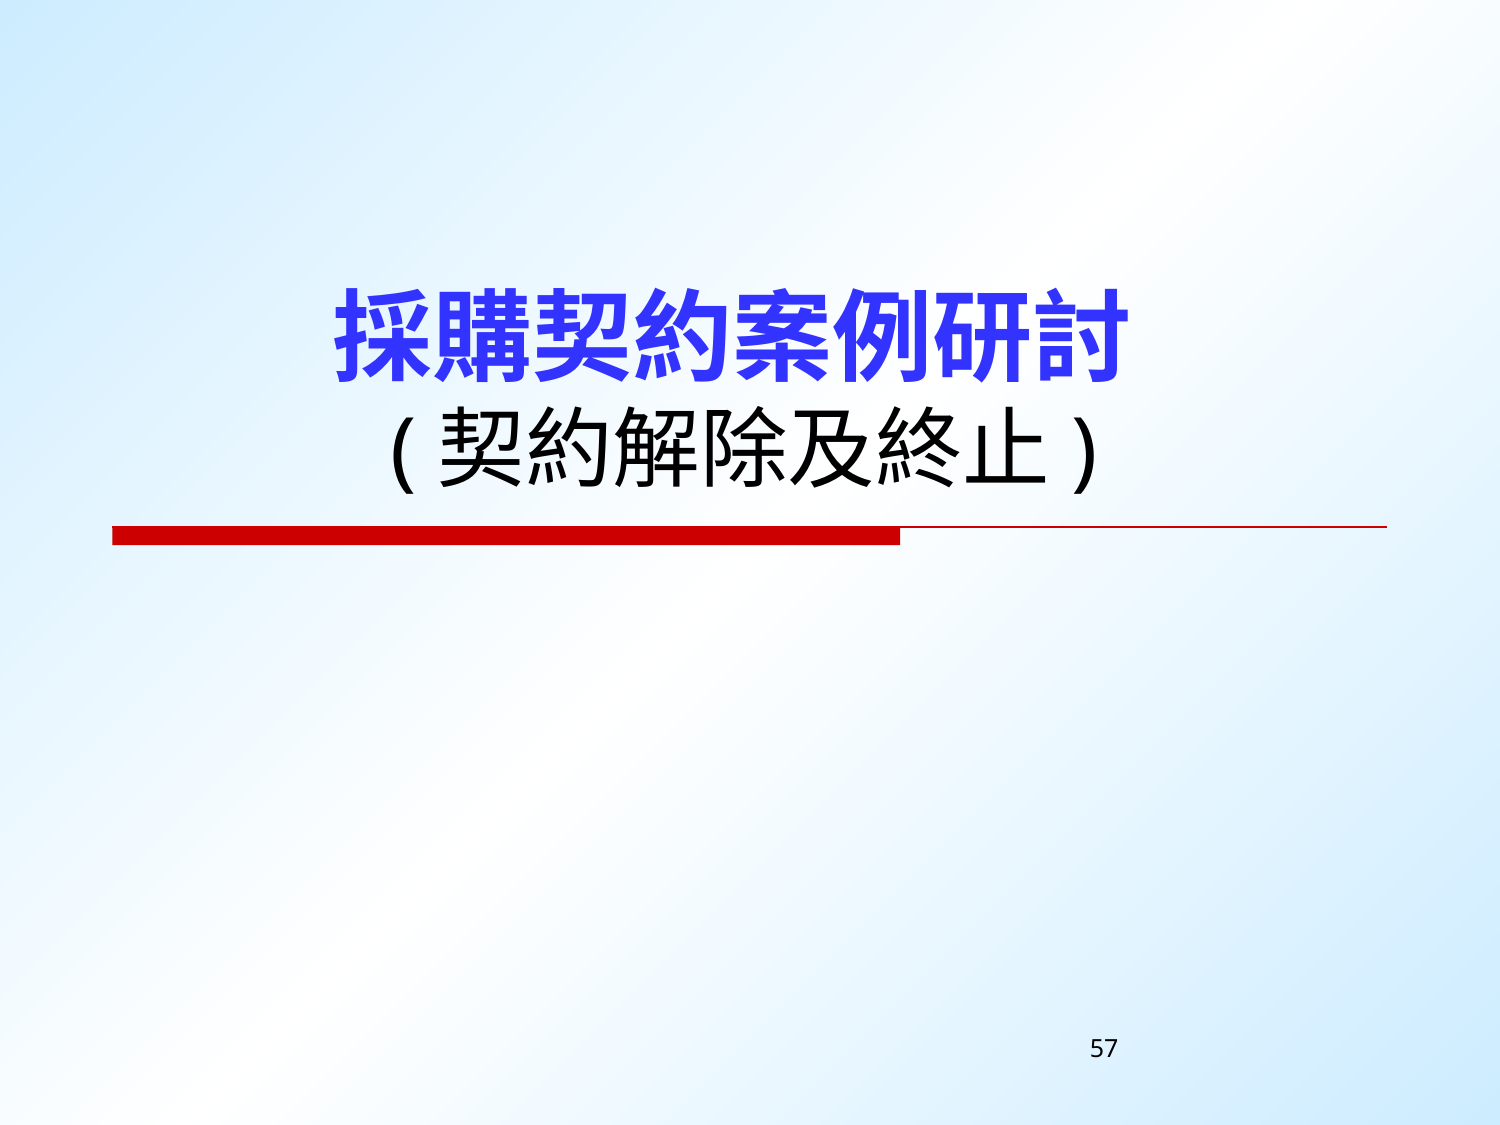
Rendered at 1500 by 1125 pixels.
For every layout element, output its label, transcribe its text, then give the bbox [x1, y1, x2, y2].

text_box [1074, 1025, 1388, 1101]
title 採購契約案例研討 (契約解除及終止) [29, 184, 1459, 506]
